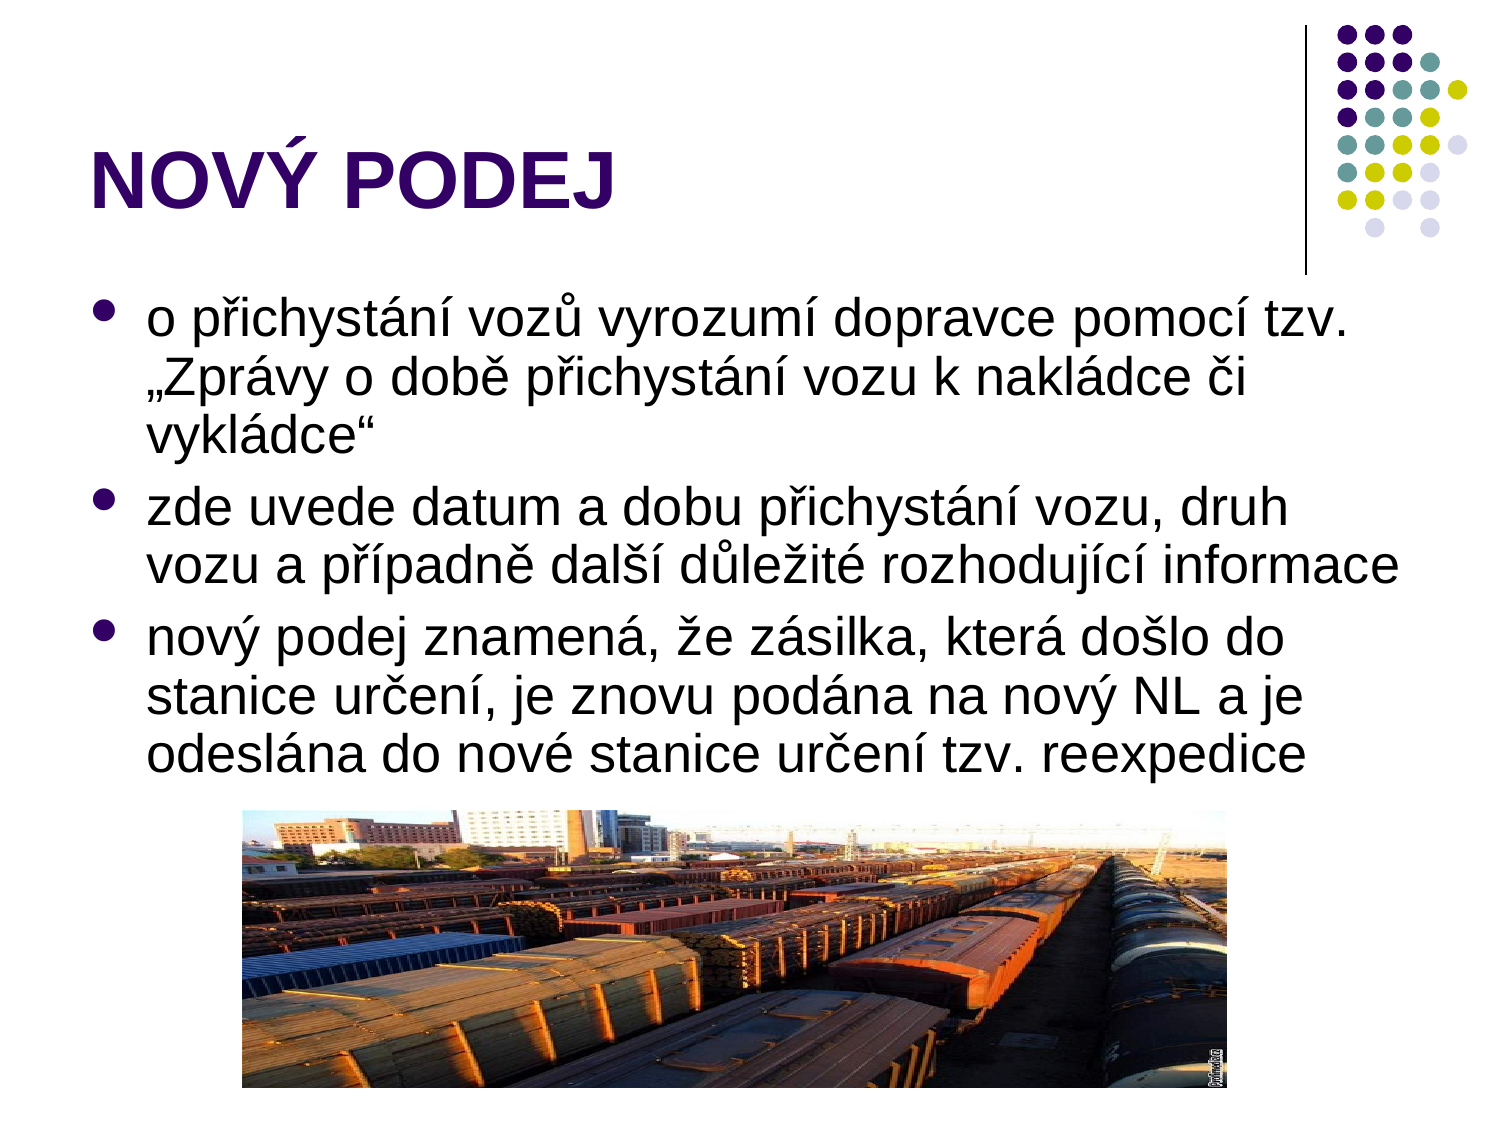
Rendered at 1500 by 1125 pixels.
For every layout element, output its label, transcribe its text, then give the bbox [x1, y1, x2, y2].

title NOVÝ PODEJ [74, 20, 1313, 233]
list o přichystání vozů vyrozumí dopravce pomocí tzv. „Zprávy o době přichystání vozu k nakládce či vykládce“ zde uvede datum a dobu přichystání vozu, druh vozu a případně další důležité rozhodující informace nový podej znamená, že zásilka, která došlo do stanice určení, je znovu podána na nový NL a je odeslána do nové stanice určení tzv. reexpedice [75, 282, 1426, 1006]
picture [242, 810, 1227, 1088]
